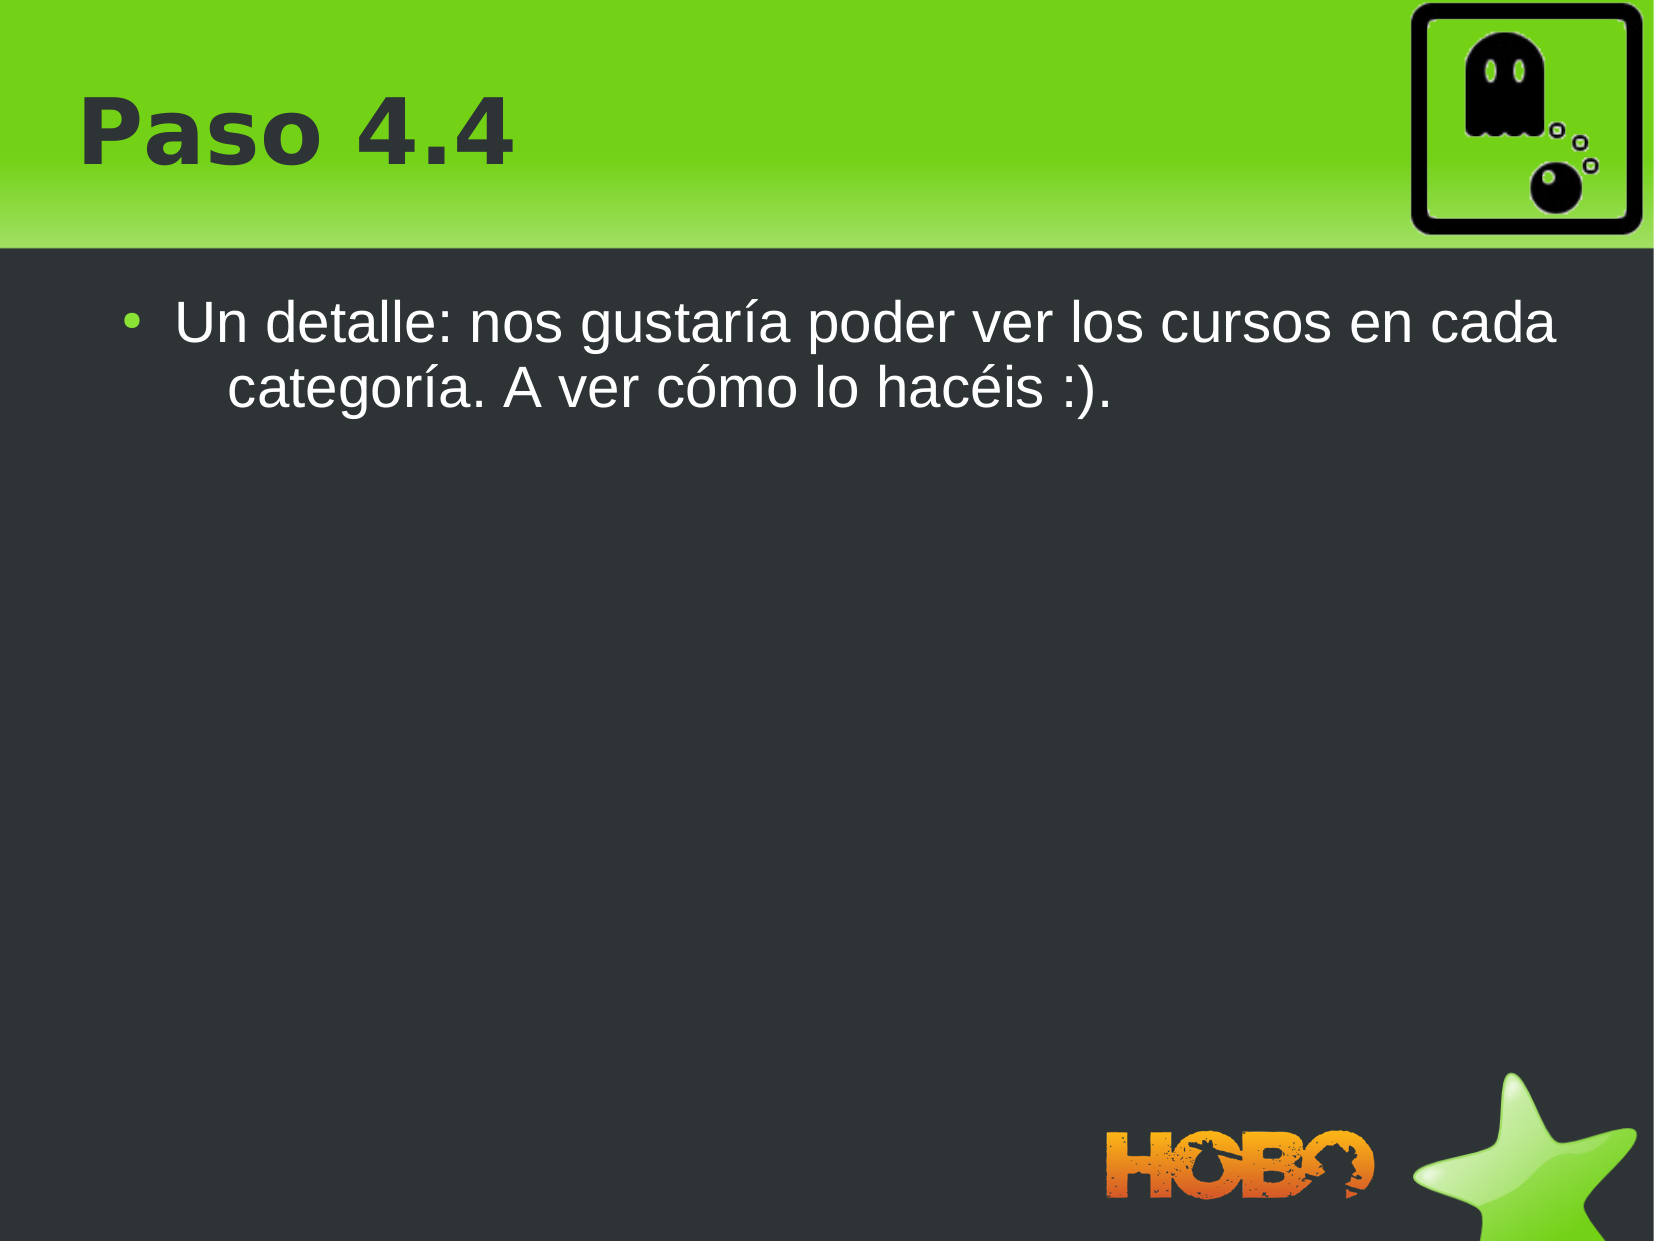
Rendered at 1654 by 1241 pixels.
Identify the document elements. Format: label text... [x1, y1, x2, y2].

title Paso 4.4 [76, 36, 1565, 229]
list Un detalle: nos gustaría poder ver los cursos en cada categoría. A ver cómo lo hacéis :). [86, 290, 1575, 1094]
picture [0, 0, 1654, 1241]
